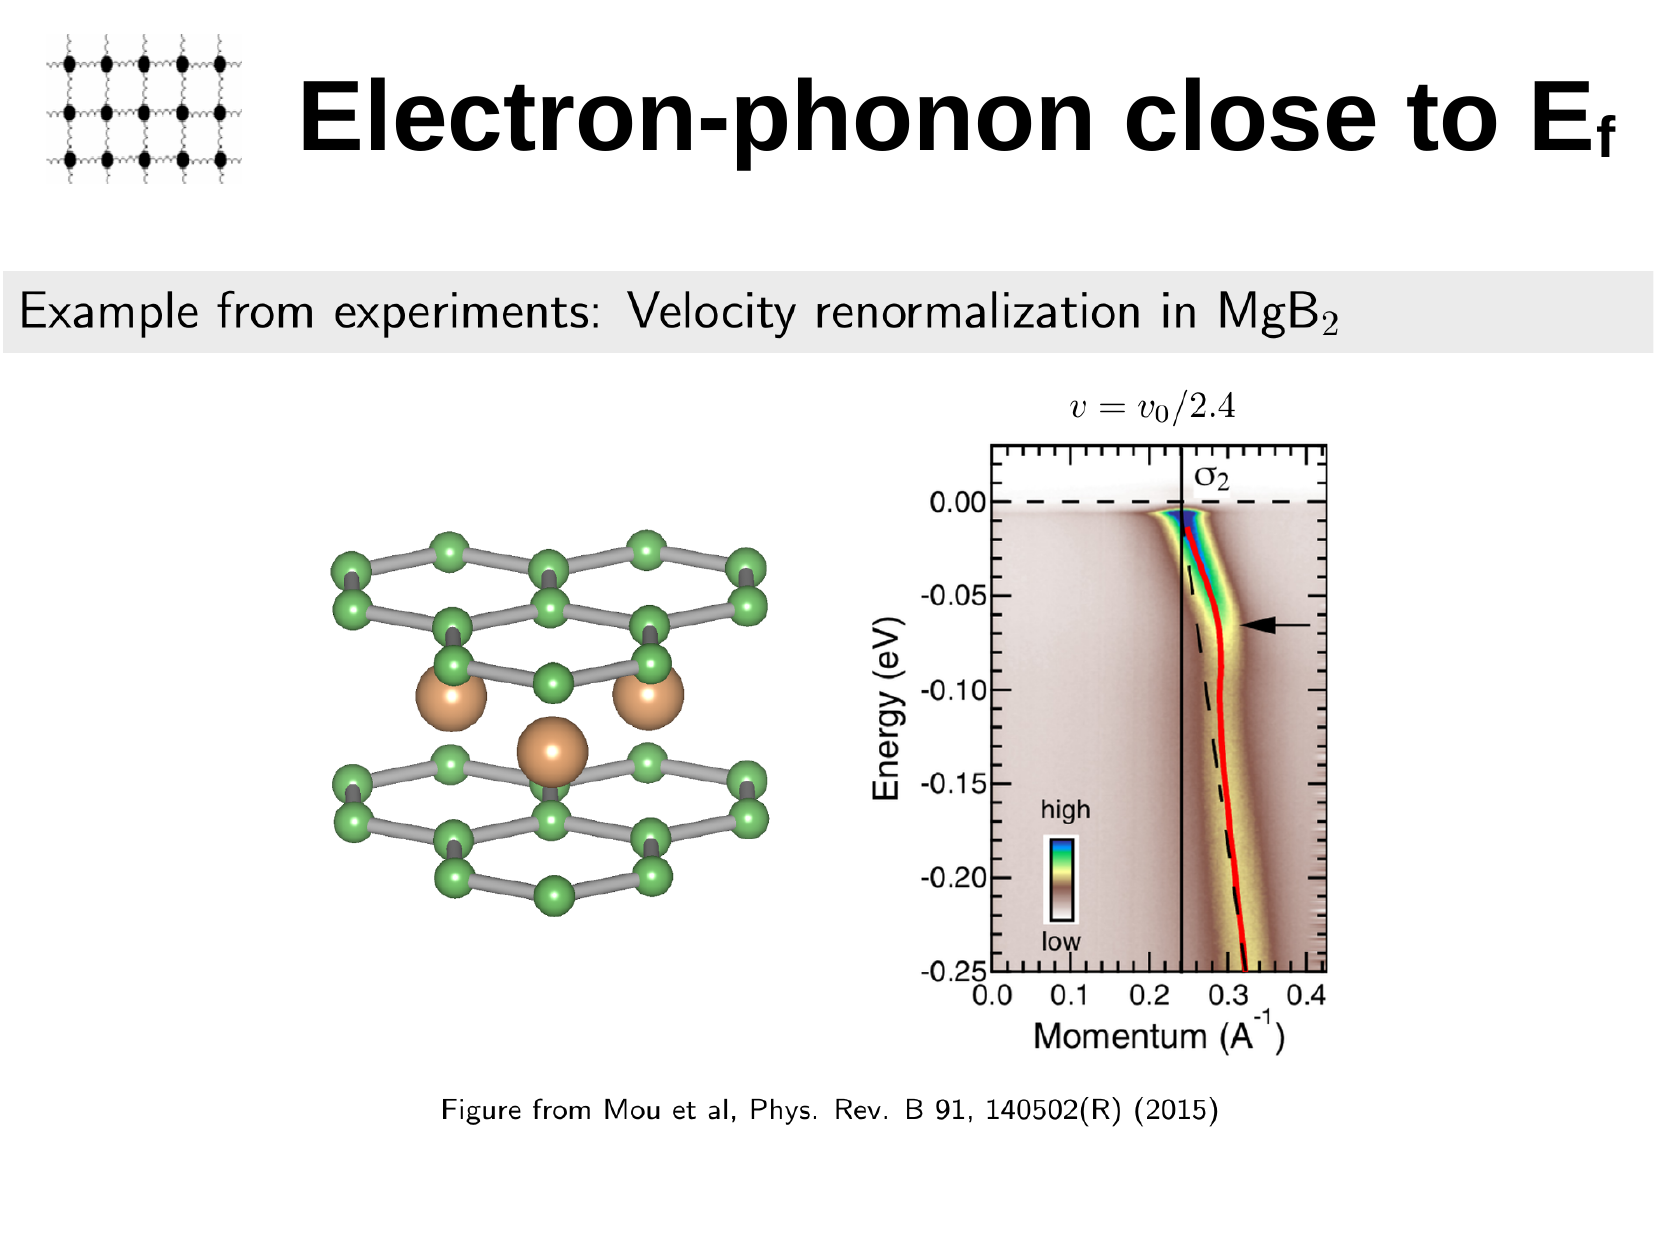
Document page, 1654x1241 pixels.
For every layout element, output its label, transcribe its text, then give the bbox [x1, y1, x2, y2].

picture [11, 12, 212, 189]
title Electron-phonon close to Ef [212, 11, 1654, 219]
picture [3, 271, 1654, 1150]
